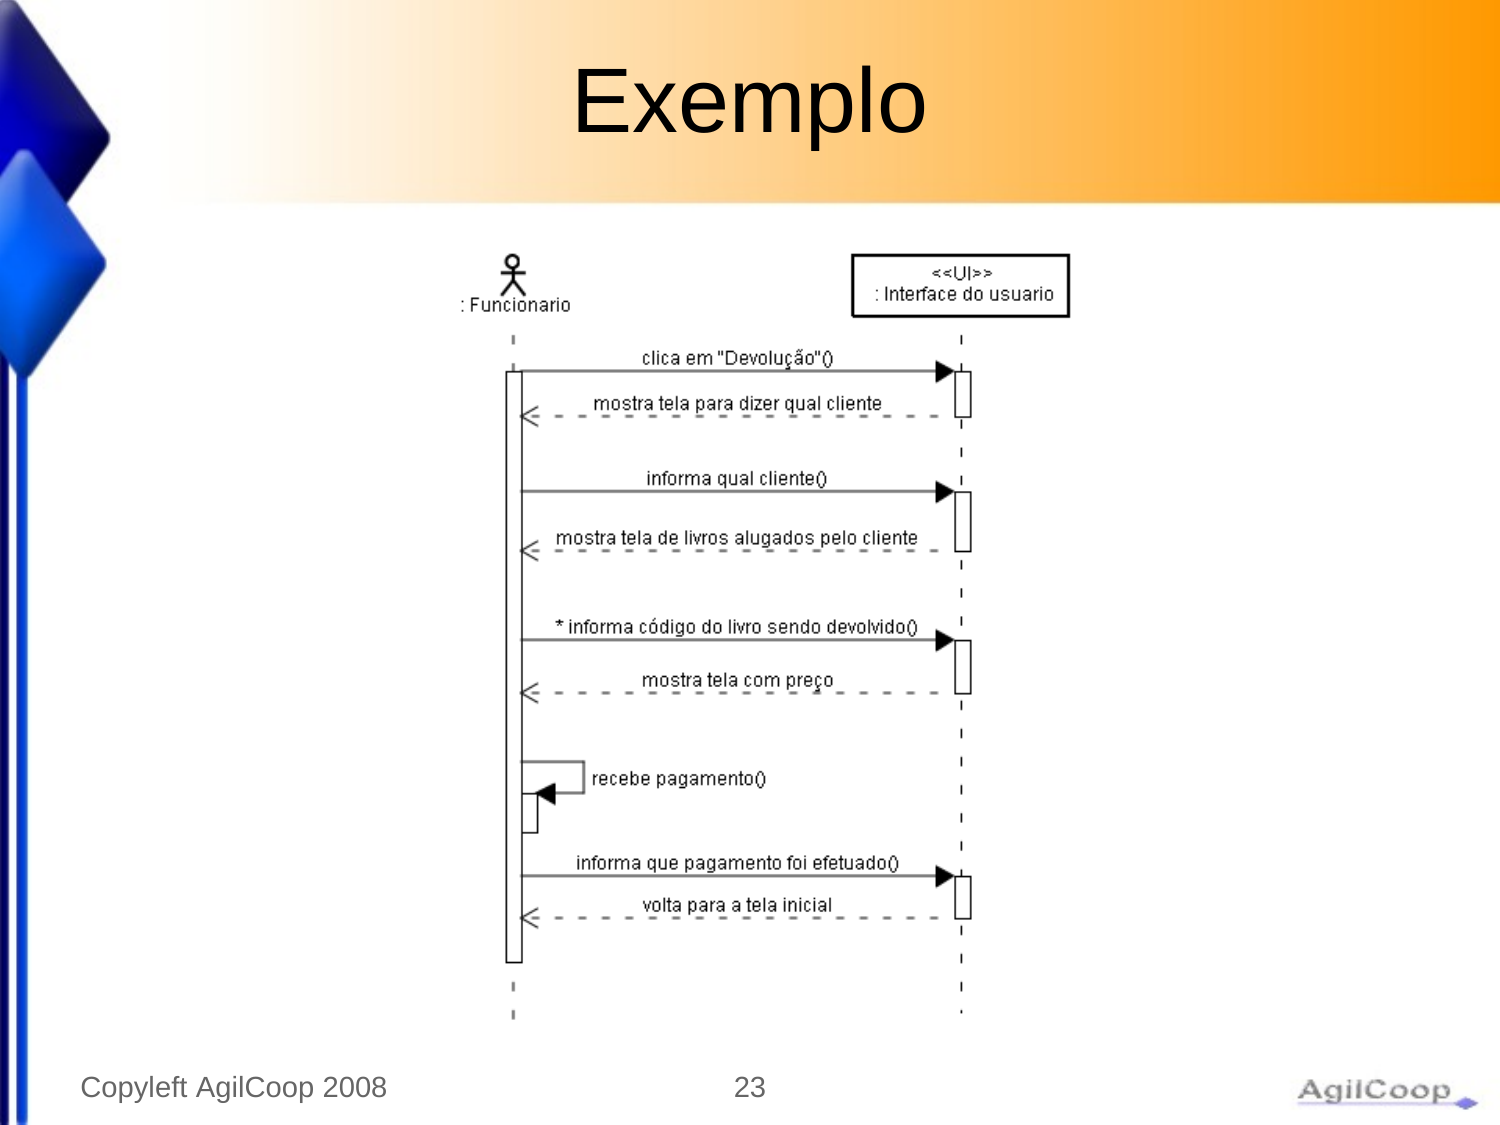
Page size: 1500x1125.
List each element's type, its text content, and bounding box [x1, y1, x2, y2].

picture [0, 0, 1500, 1125]
title Exemplo [75, 7, 1425, 196]
